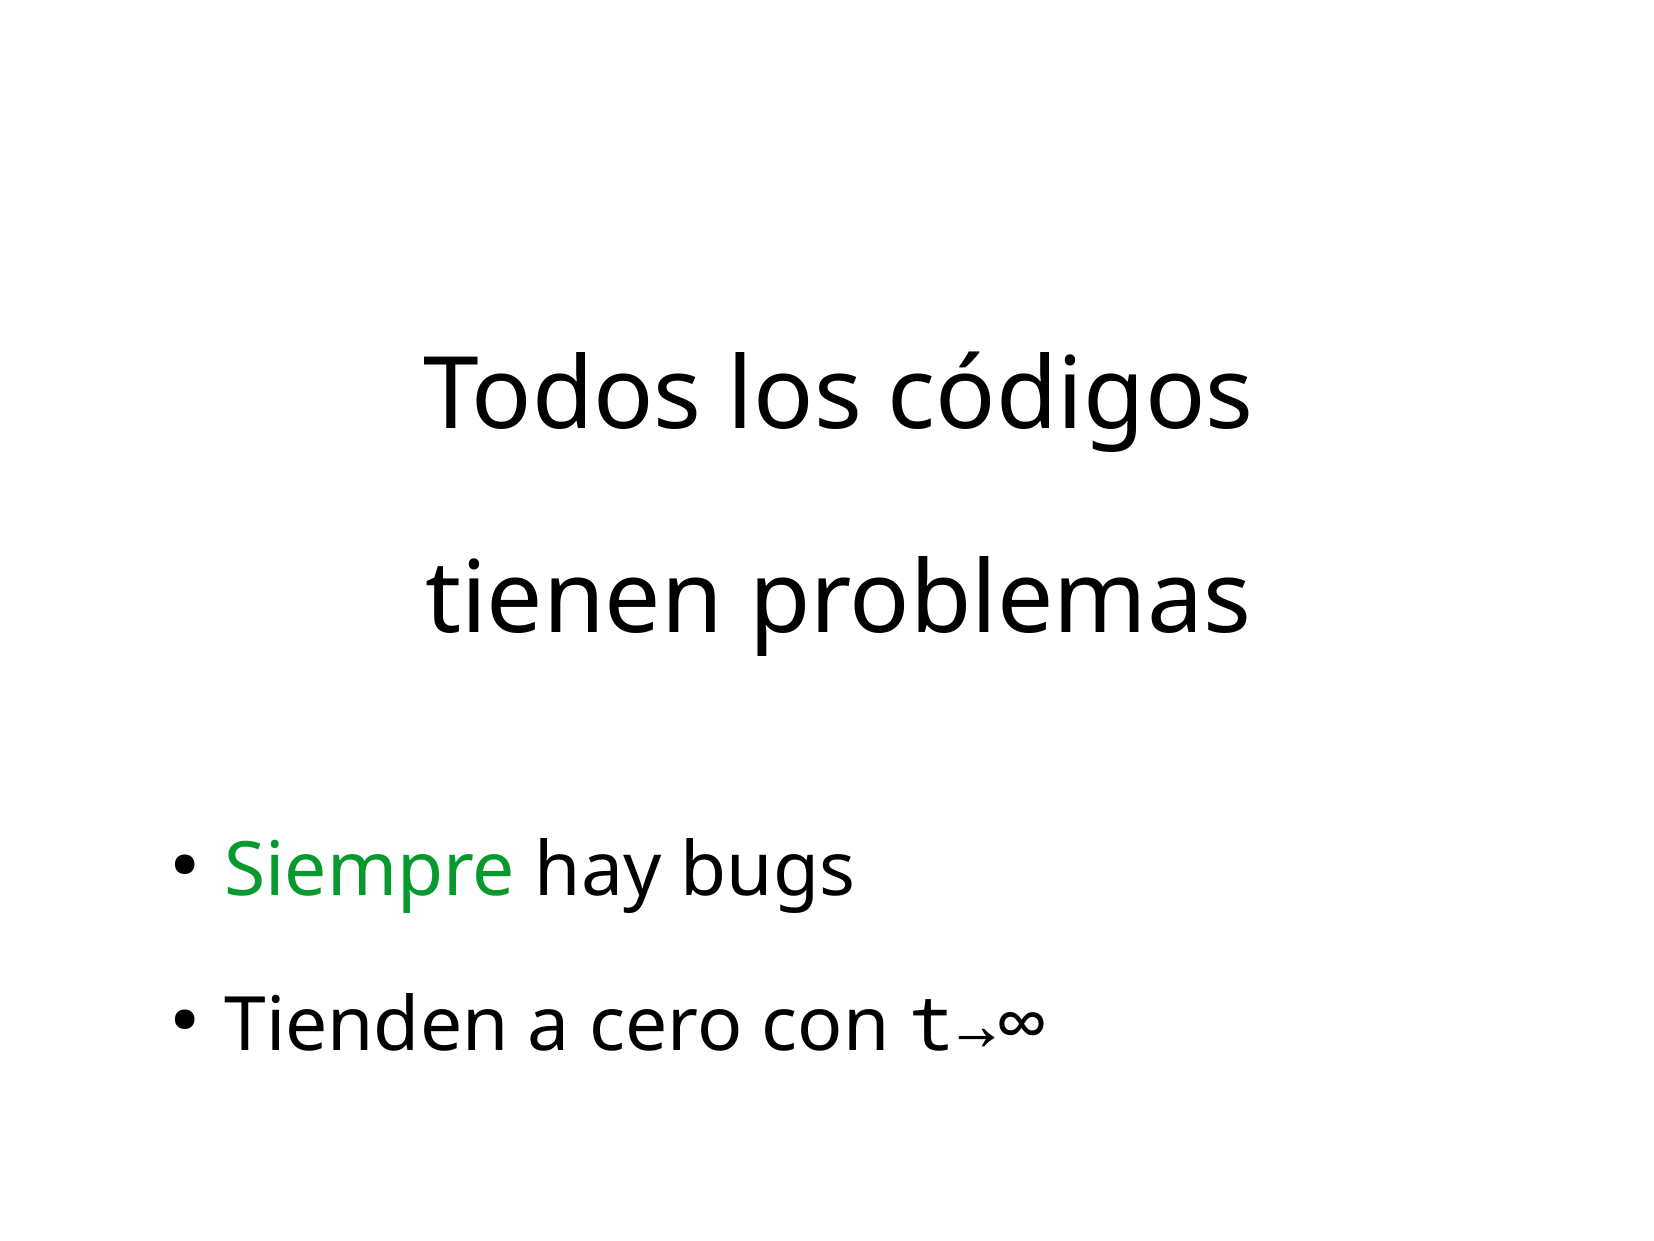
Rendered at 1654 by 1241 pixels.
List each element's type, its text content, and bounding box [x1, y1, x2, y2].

list Siempre hay bugs Tienden a cero con t→∞ [153, 814, 1193, 1229]
subtitle Todos los códigos tienen problemas [295, 165, 1382, 750]
